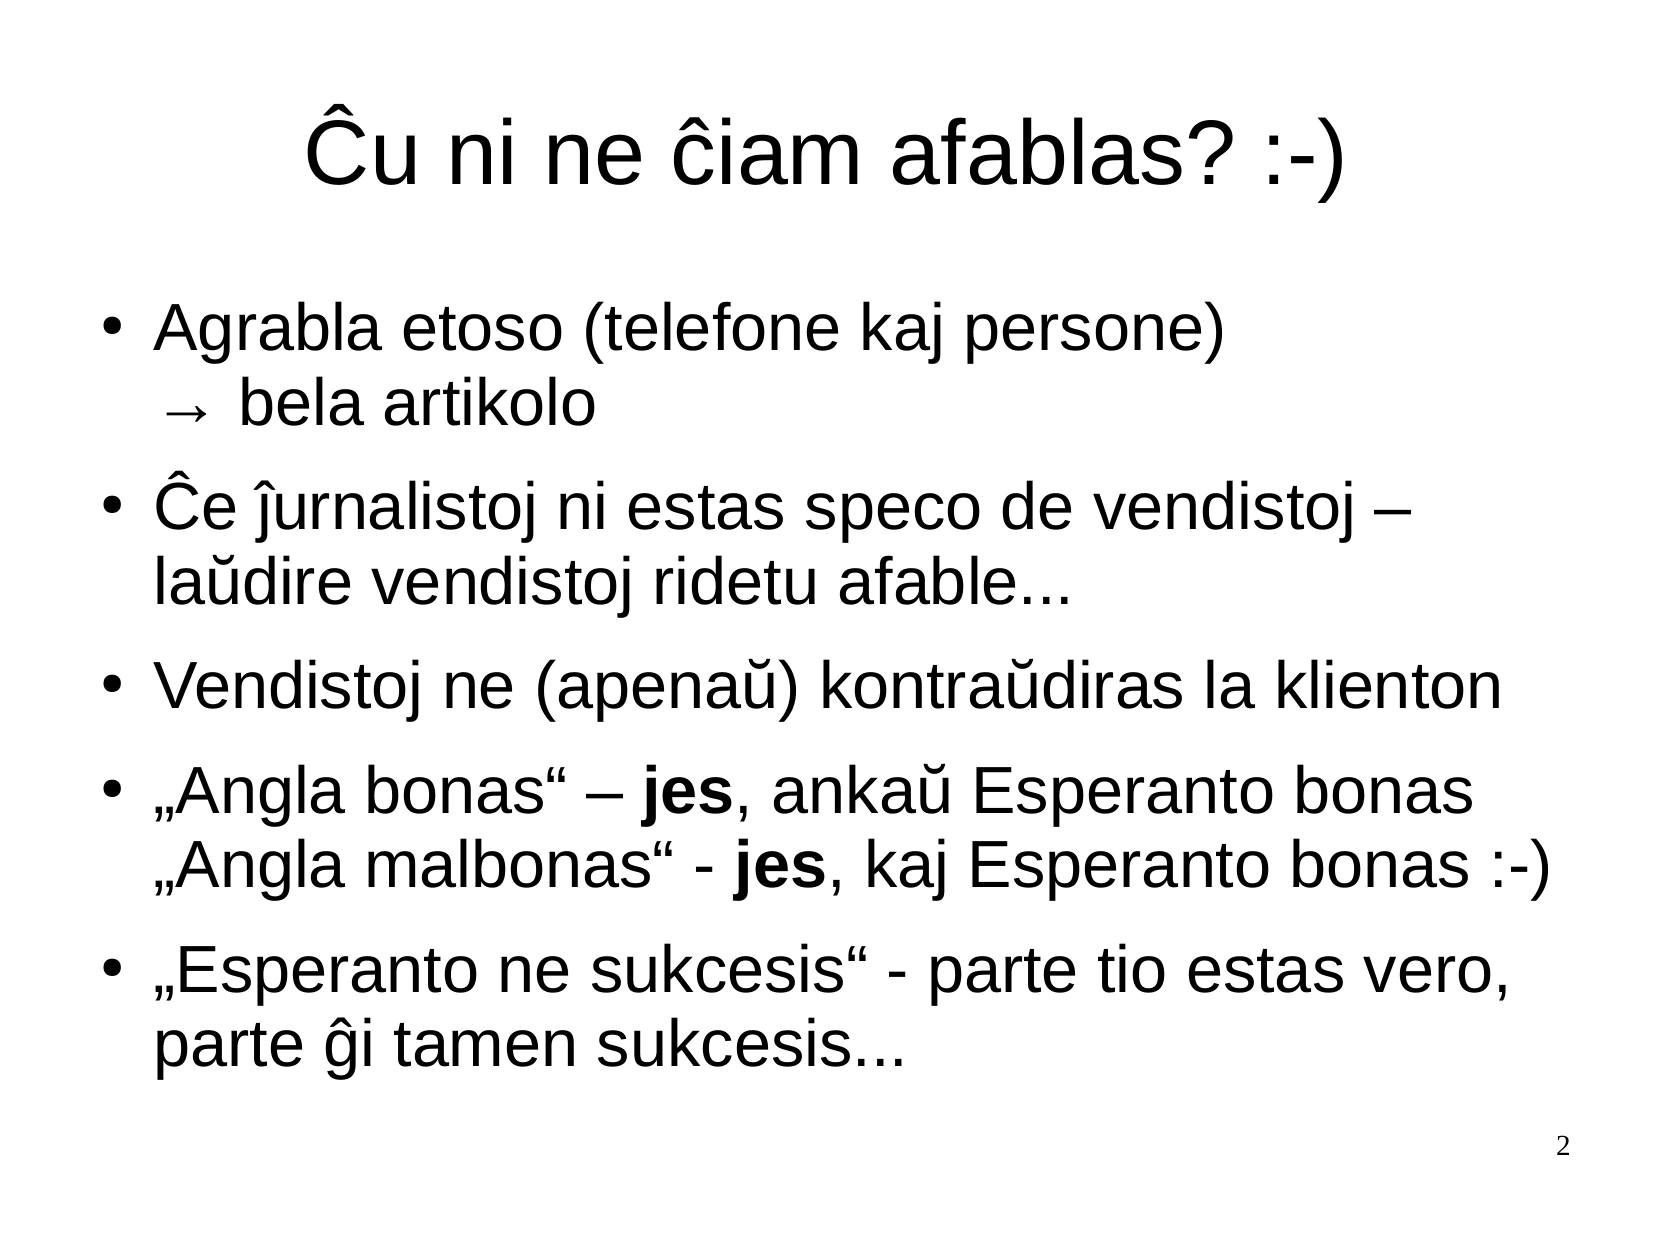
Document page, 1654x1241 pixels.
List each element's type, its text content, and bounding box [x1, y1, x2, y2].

title Ĉu ni ne ĉiam afablas? :-) [82, 49, 1571, 257]
list Agrabla etoso (telefone kaj persone) → bela artikolo Ĉe ĵurnalistoj ni estas speco de vendistoj – laŭdire vendistoj ridetu afable... Vendistoj ne (apenaŭ) kontraŭdiras la klienton „Angla bonas“ – jes, ankaŭ Esperanto bonas „Angla malbonas“ - jes, kaj Esperanto bonas :-) „Esperanto ne sukcesis“ - parte tio estas vero, parte ĝi tamen sukcesis... [82, 290, 1571, 1082]
